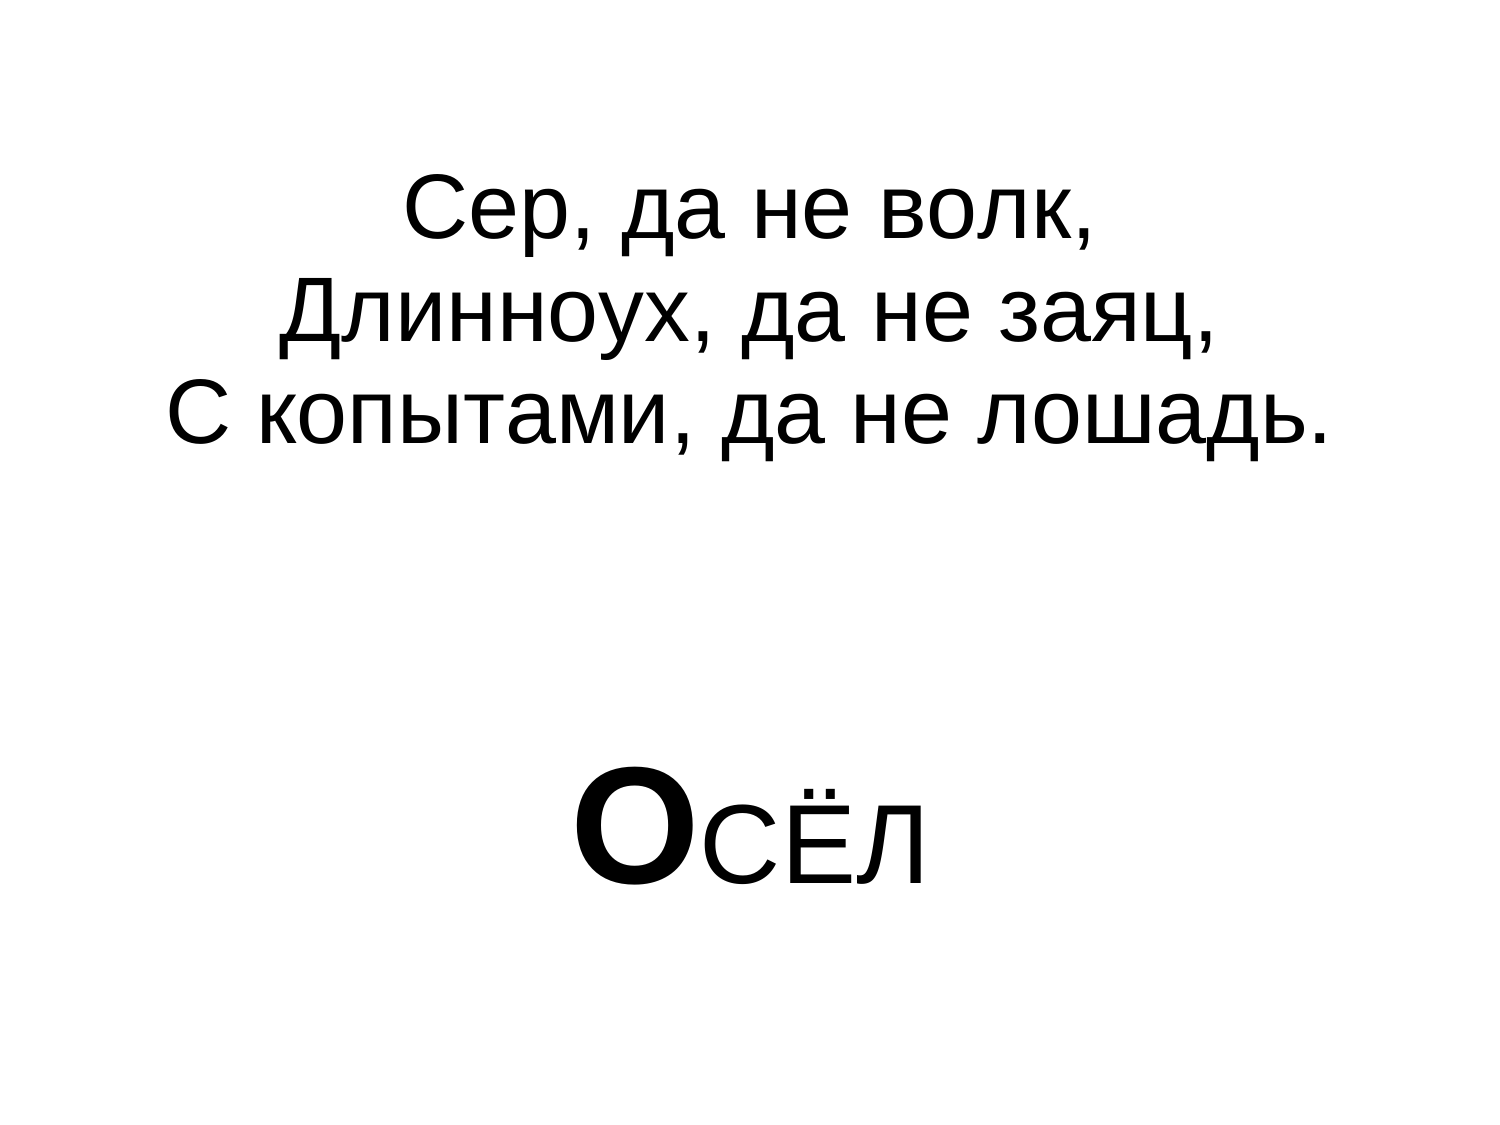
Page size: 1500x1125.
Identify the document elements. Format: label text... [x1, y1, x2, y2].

list ОСЁЛ [75, 621, 1426, 1005]
title Сер, да не волк, Длинноух, да не заяц, С копытами, да не лошадь. [75, 45, 1426, 575]
